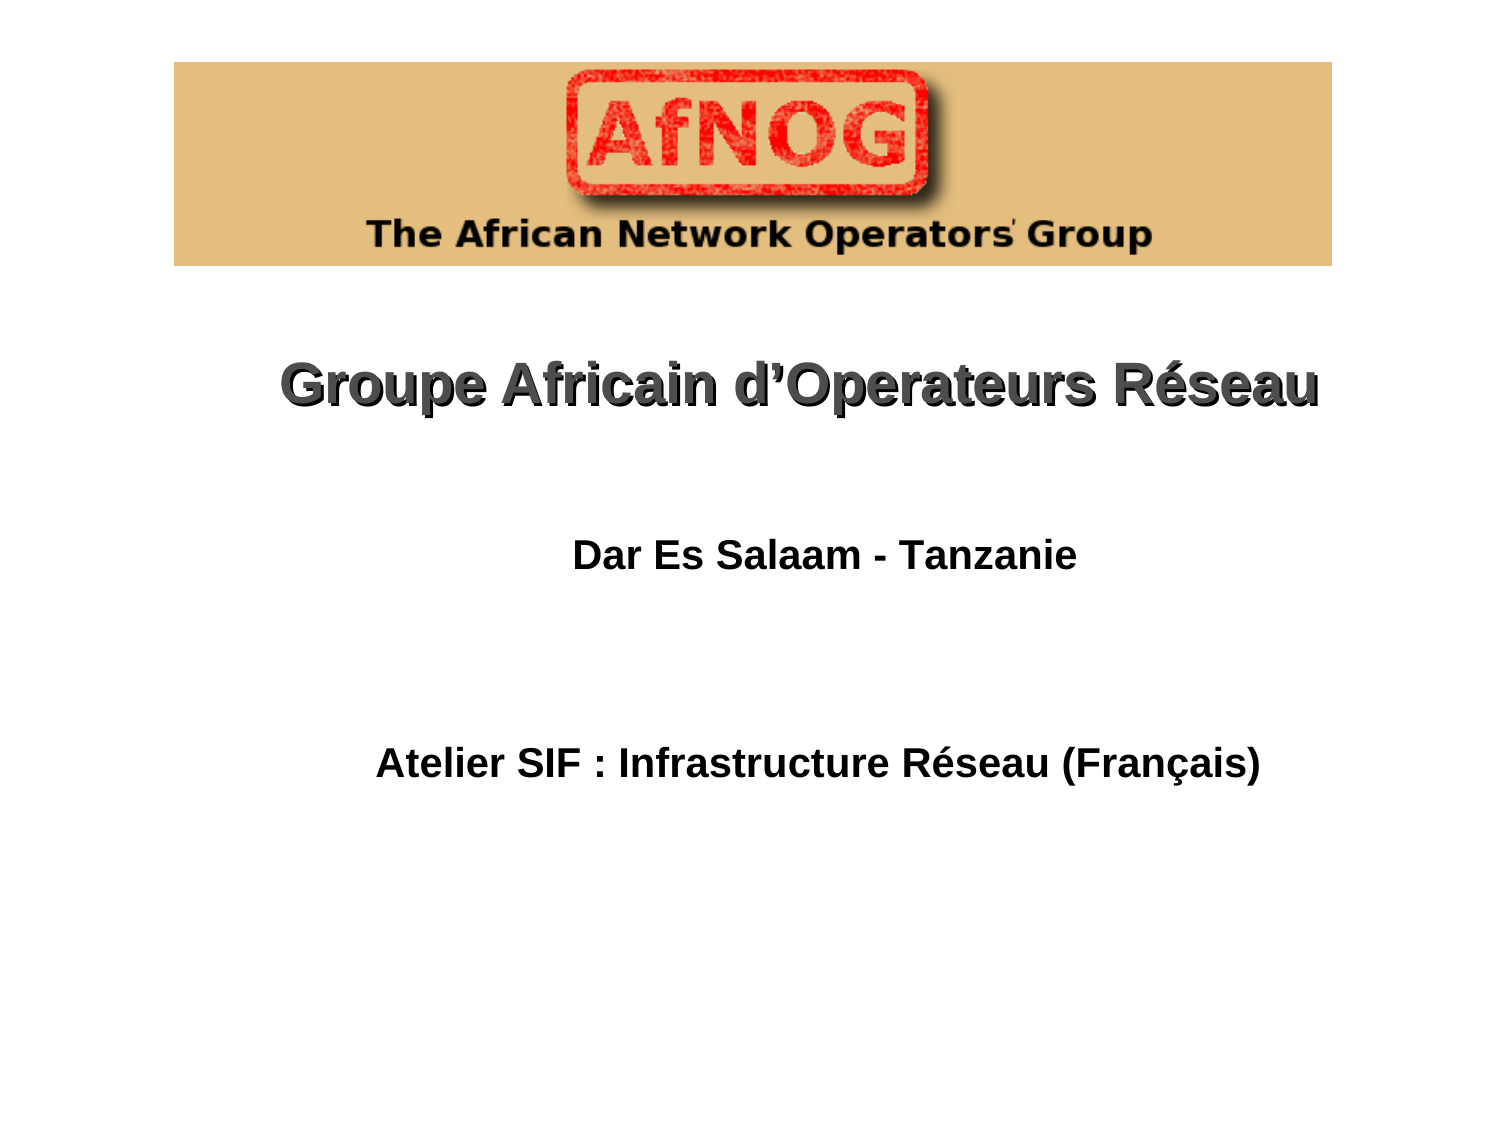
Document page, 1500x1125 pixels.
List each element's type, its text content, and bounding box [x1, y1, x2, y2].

text_box Dar Es Salaam - Tanzanie [225, 524, 1426, 587]
title Groupe Africain d’Operateurs Réseau [174, 212, 1425, 426]
text_box Atelier SIF : Infrastructure Réseau (Français) [162, 732, 1400, 796]
picture [174, 62, 1332, 266]
